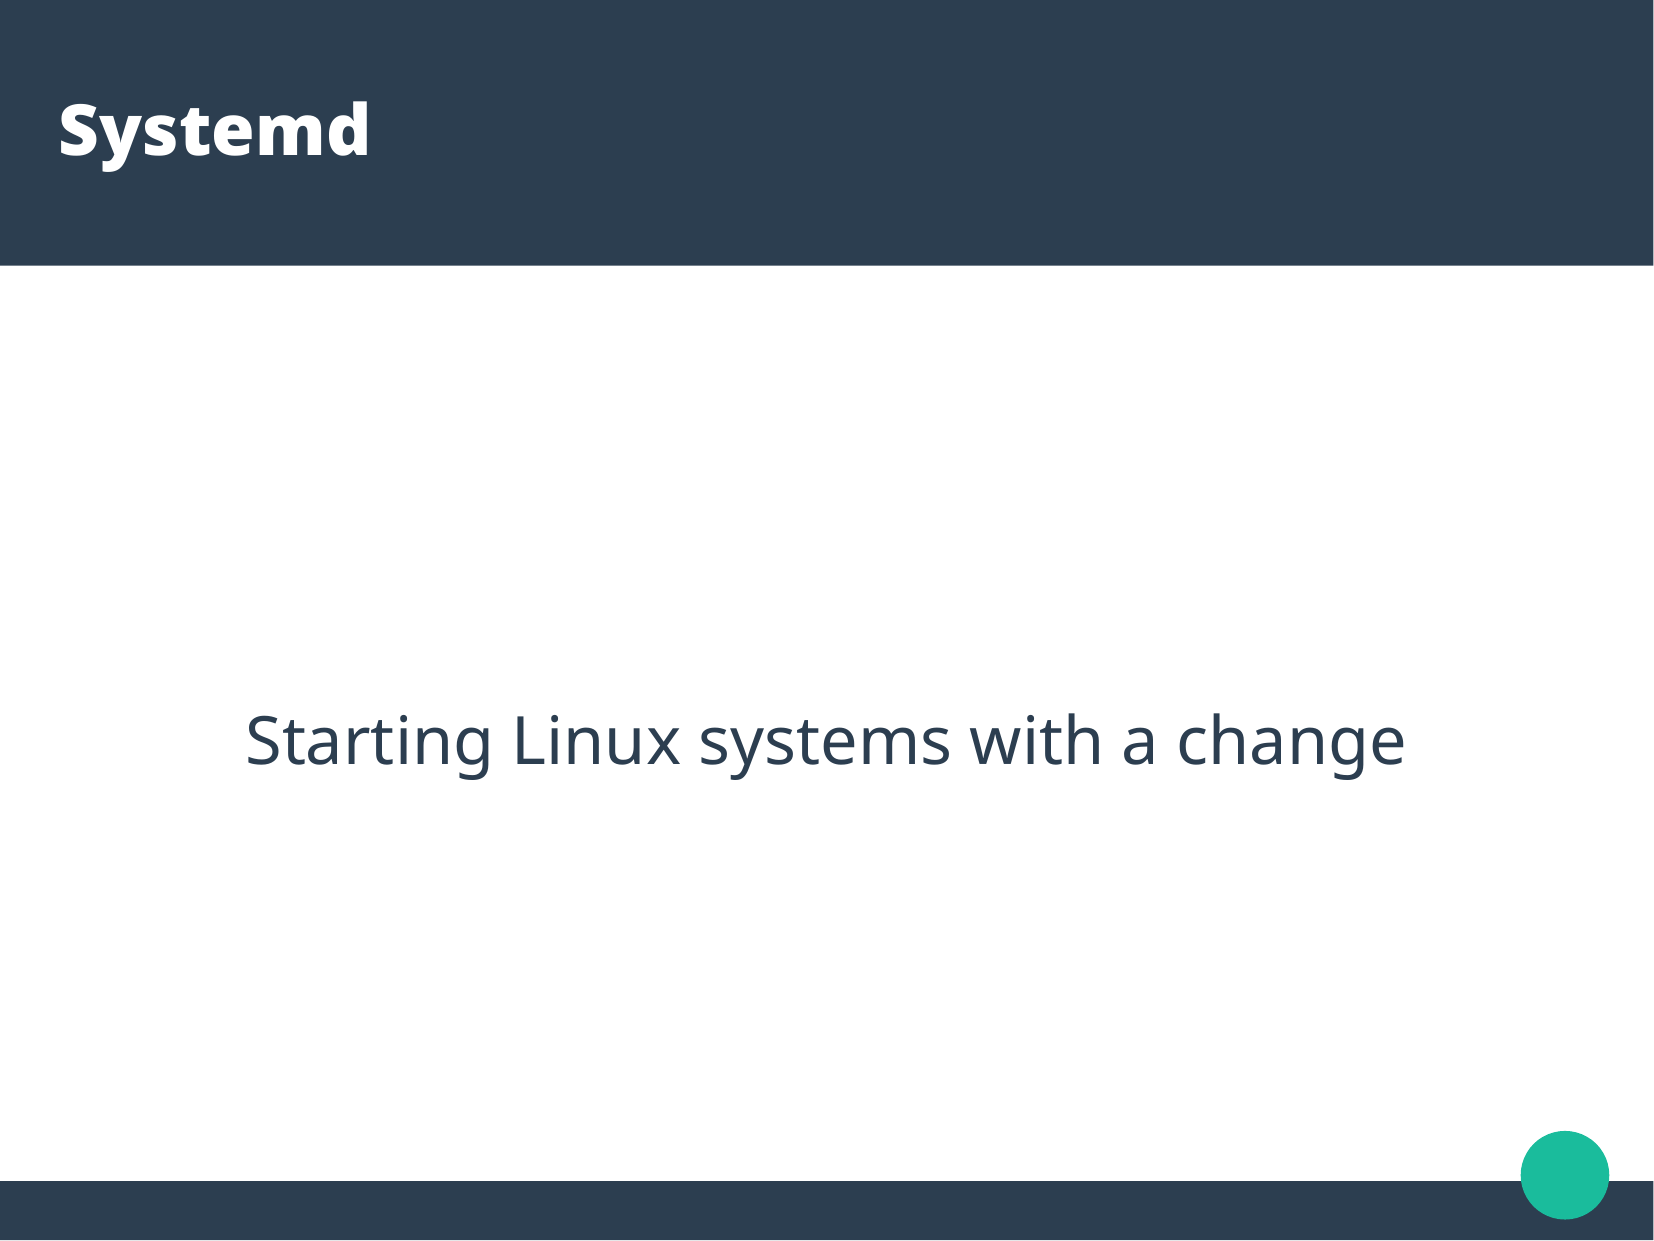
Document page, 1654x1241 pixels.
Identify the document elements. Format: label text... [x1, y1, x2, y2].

subtitle Starting Linux systems with a change [59, 324, 1595, 1152]
title Systemd [59, 49, 1595, 207]
